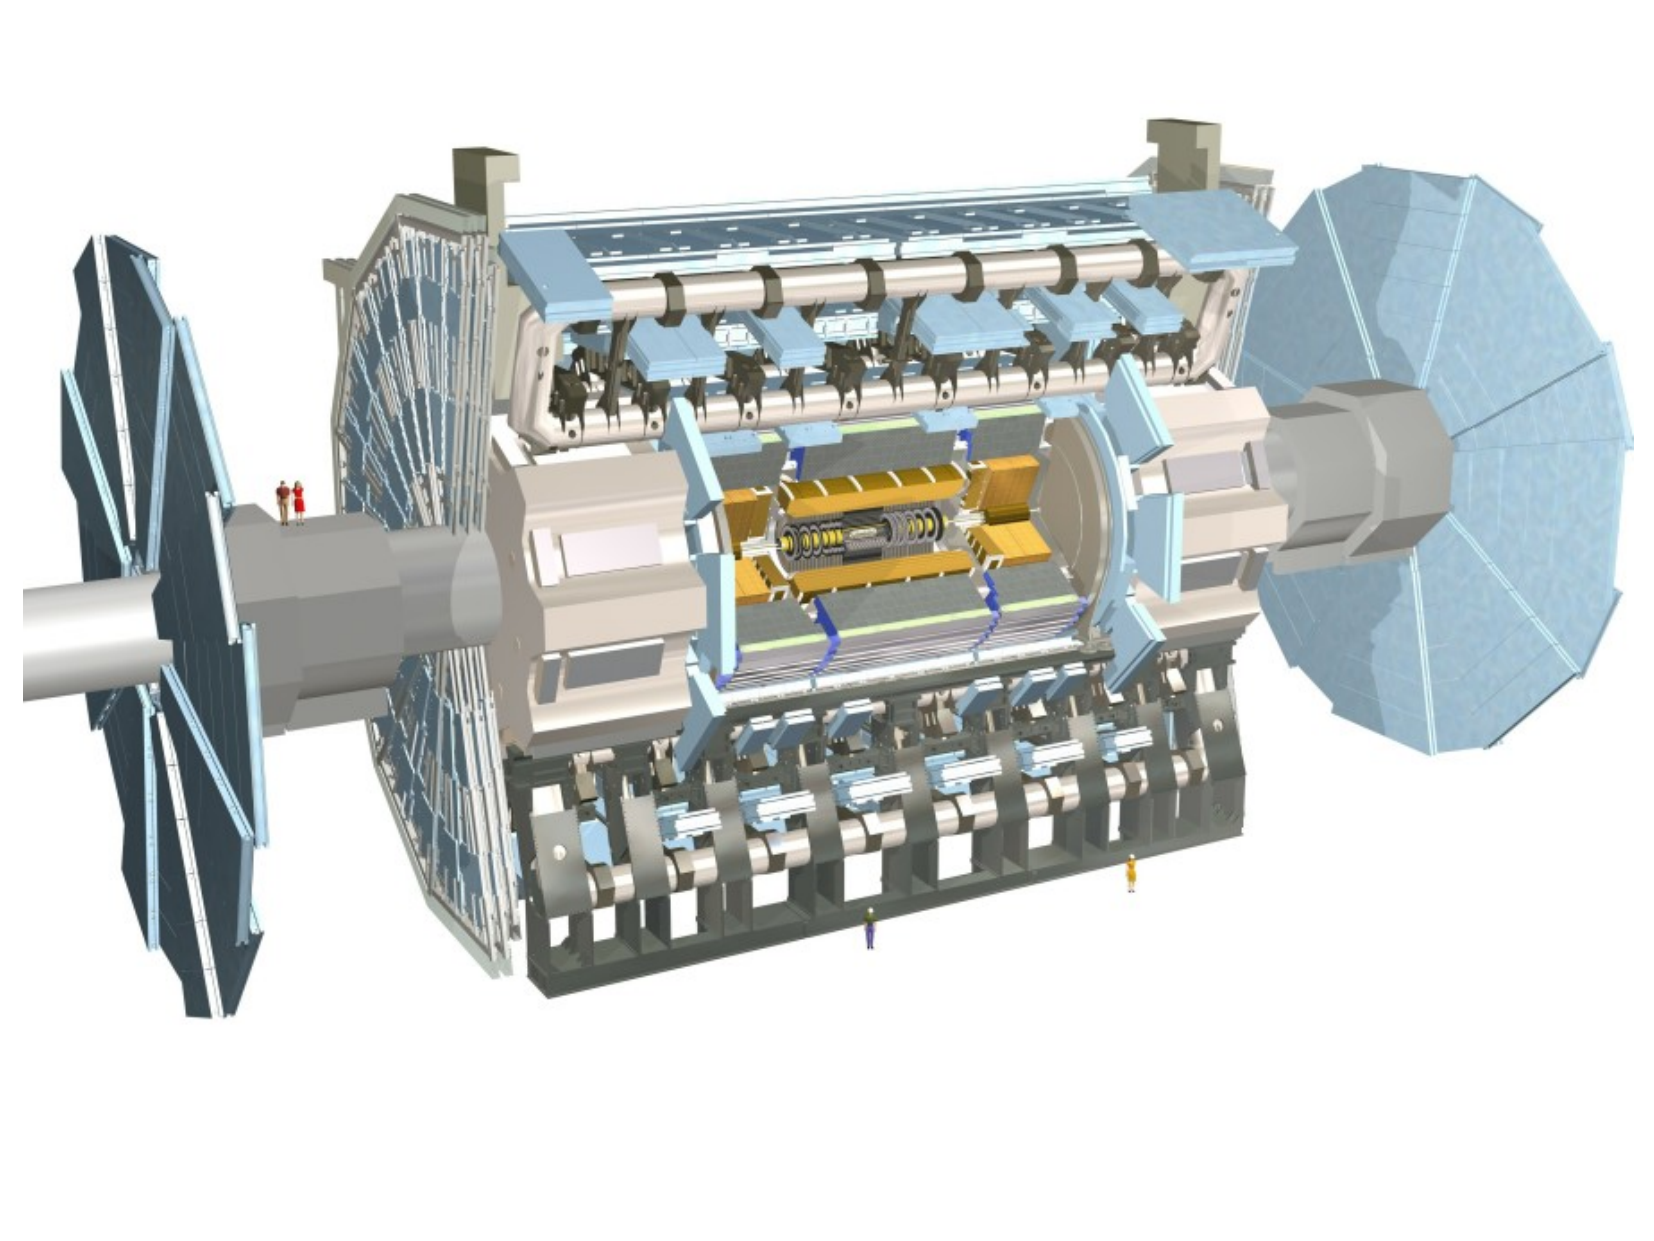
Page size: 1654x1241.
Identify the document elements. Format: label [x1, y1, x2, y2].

picture [23, 100, 1634, 1032]
